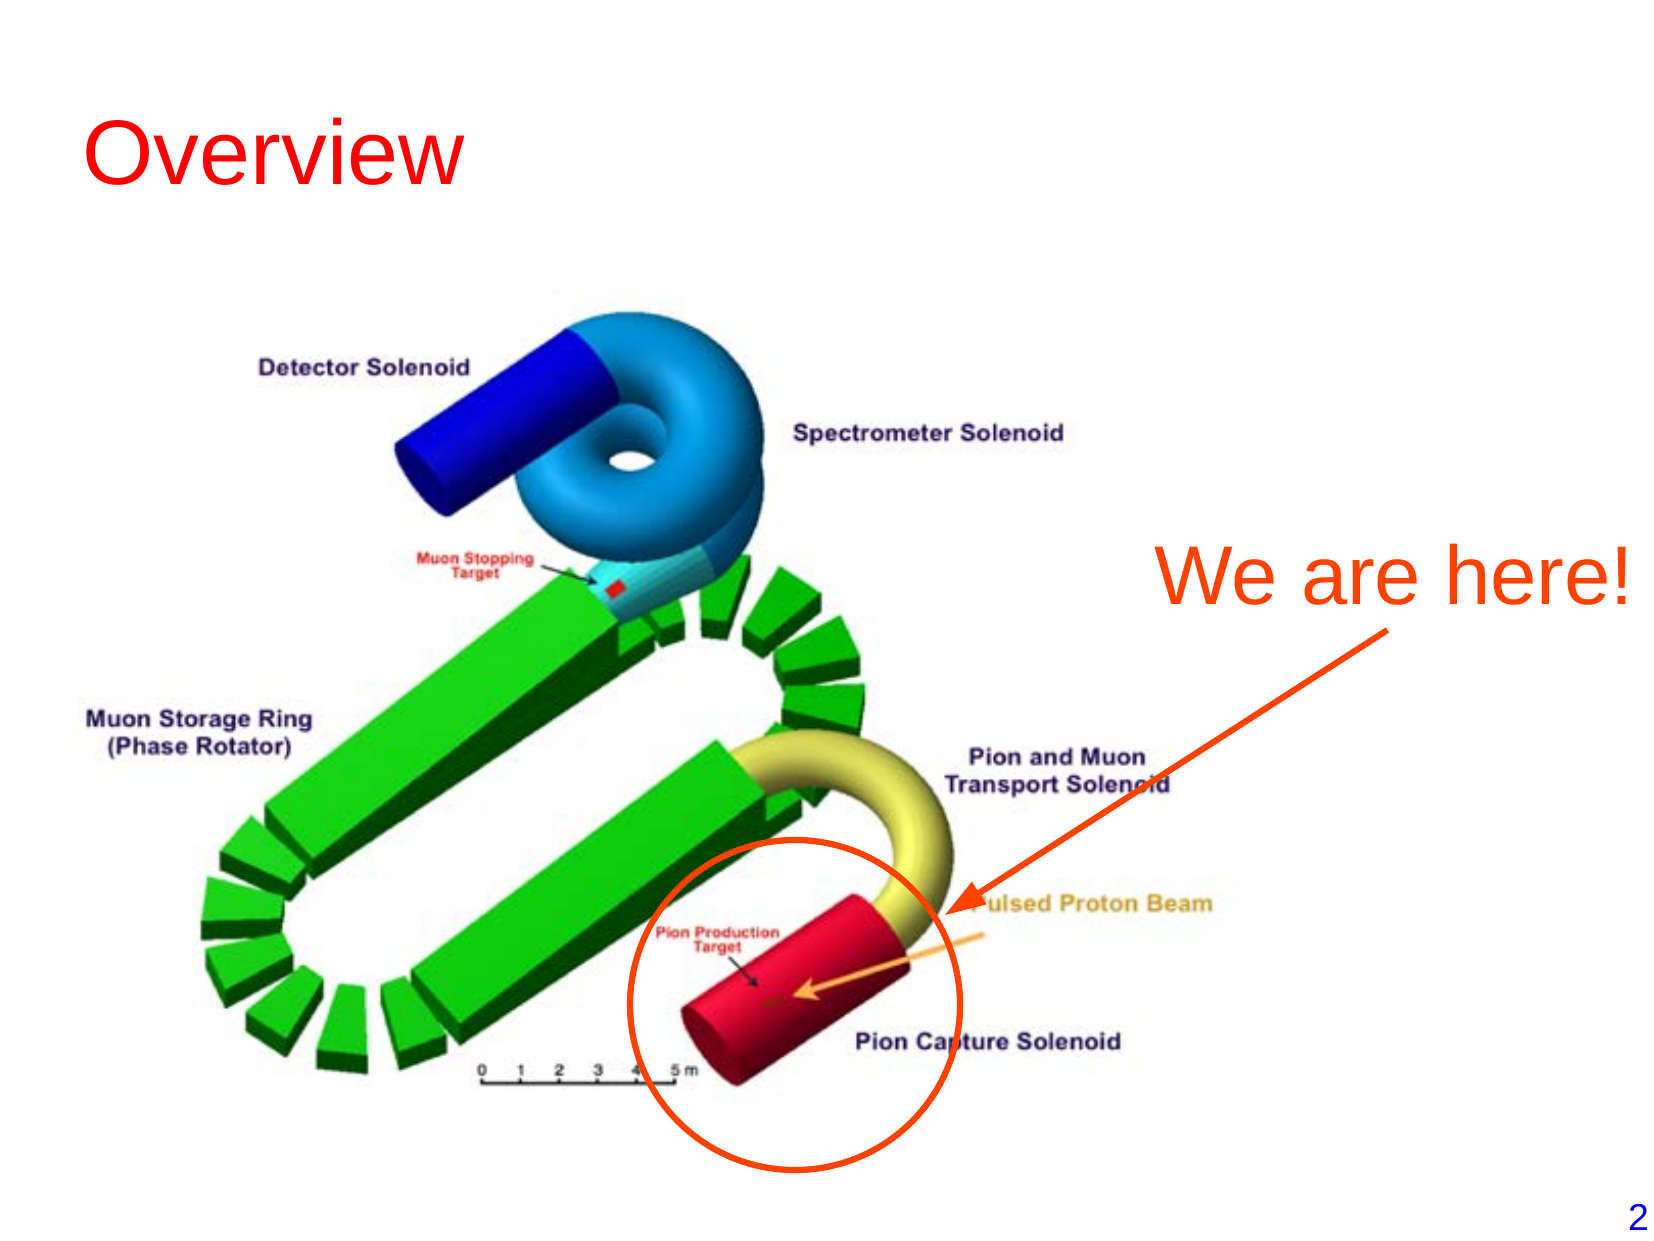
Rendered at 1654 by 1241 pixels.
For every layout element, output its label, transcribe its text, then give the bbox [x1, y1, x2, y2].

picture [0, 290, 1278, 1109]
picture [634, 844, 956, 1109]
title Overview [82, 49, 1571, 257]
text_box We are here! [1140, 522, 1651, 631]
